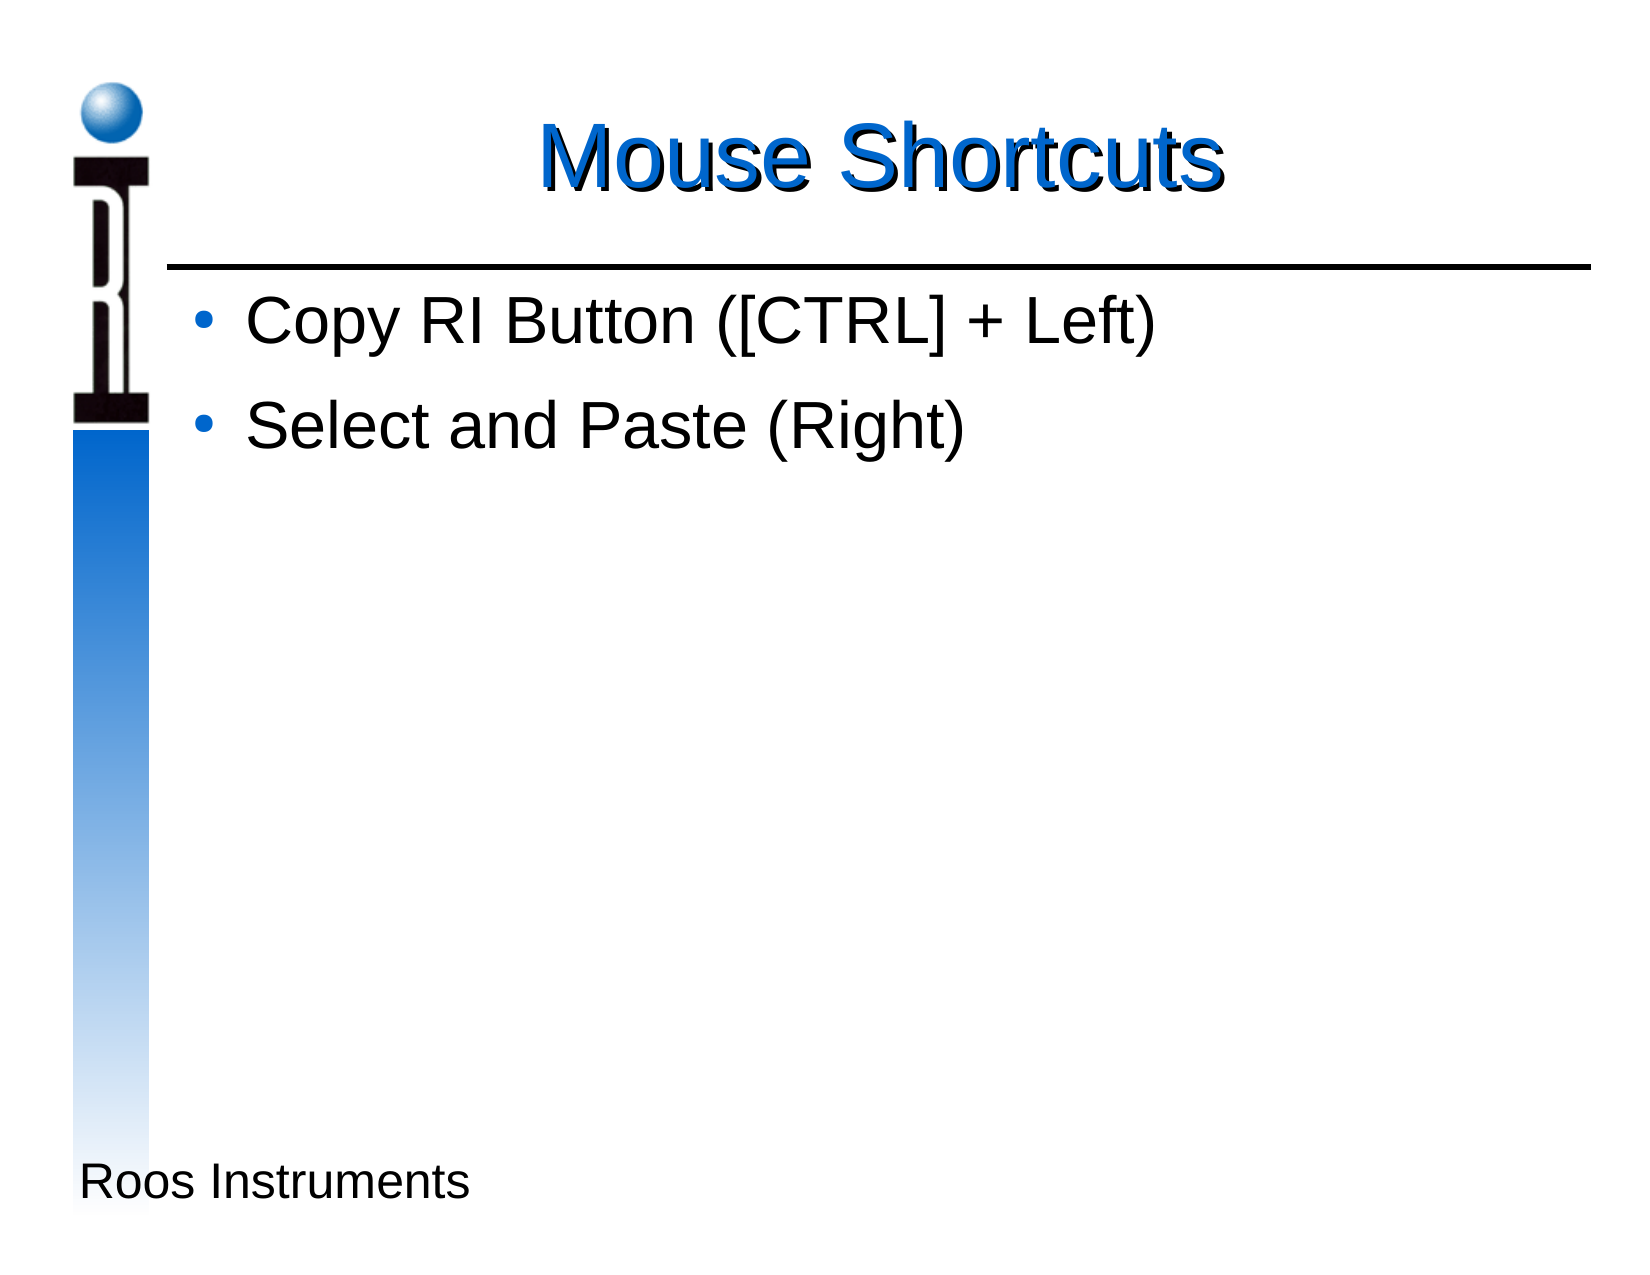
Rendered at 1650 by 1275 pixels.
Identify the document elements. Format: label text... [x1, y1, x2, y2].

title Mouse Shortcuts [171, 59, 1591, 253]
picture [69, 78, 154, 430]
list Copy RI Button ([CTRL] + Left) Select and Paste (Right) [174, 283, 1591, 1094]
